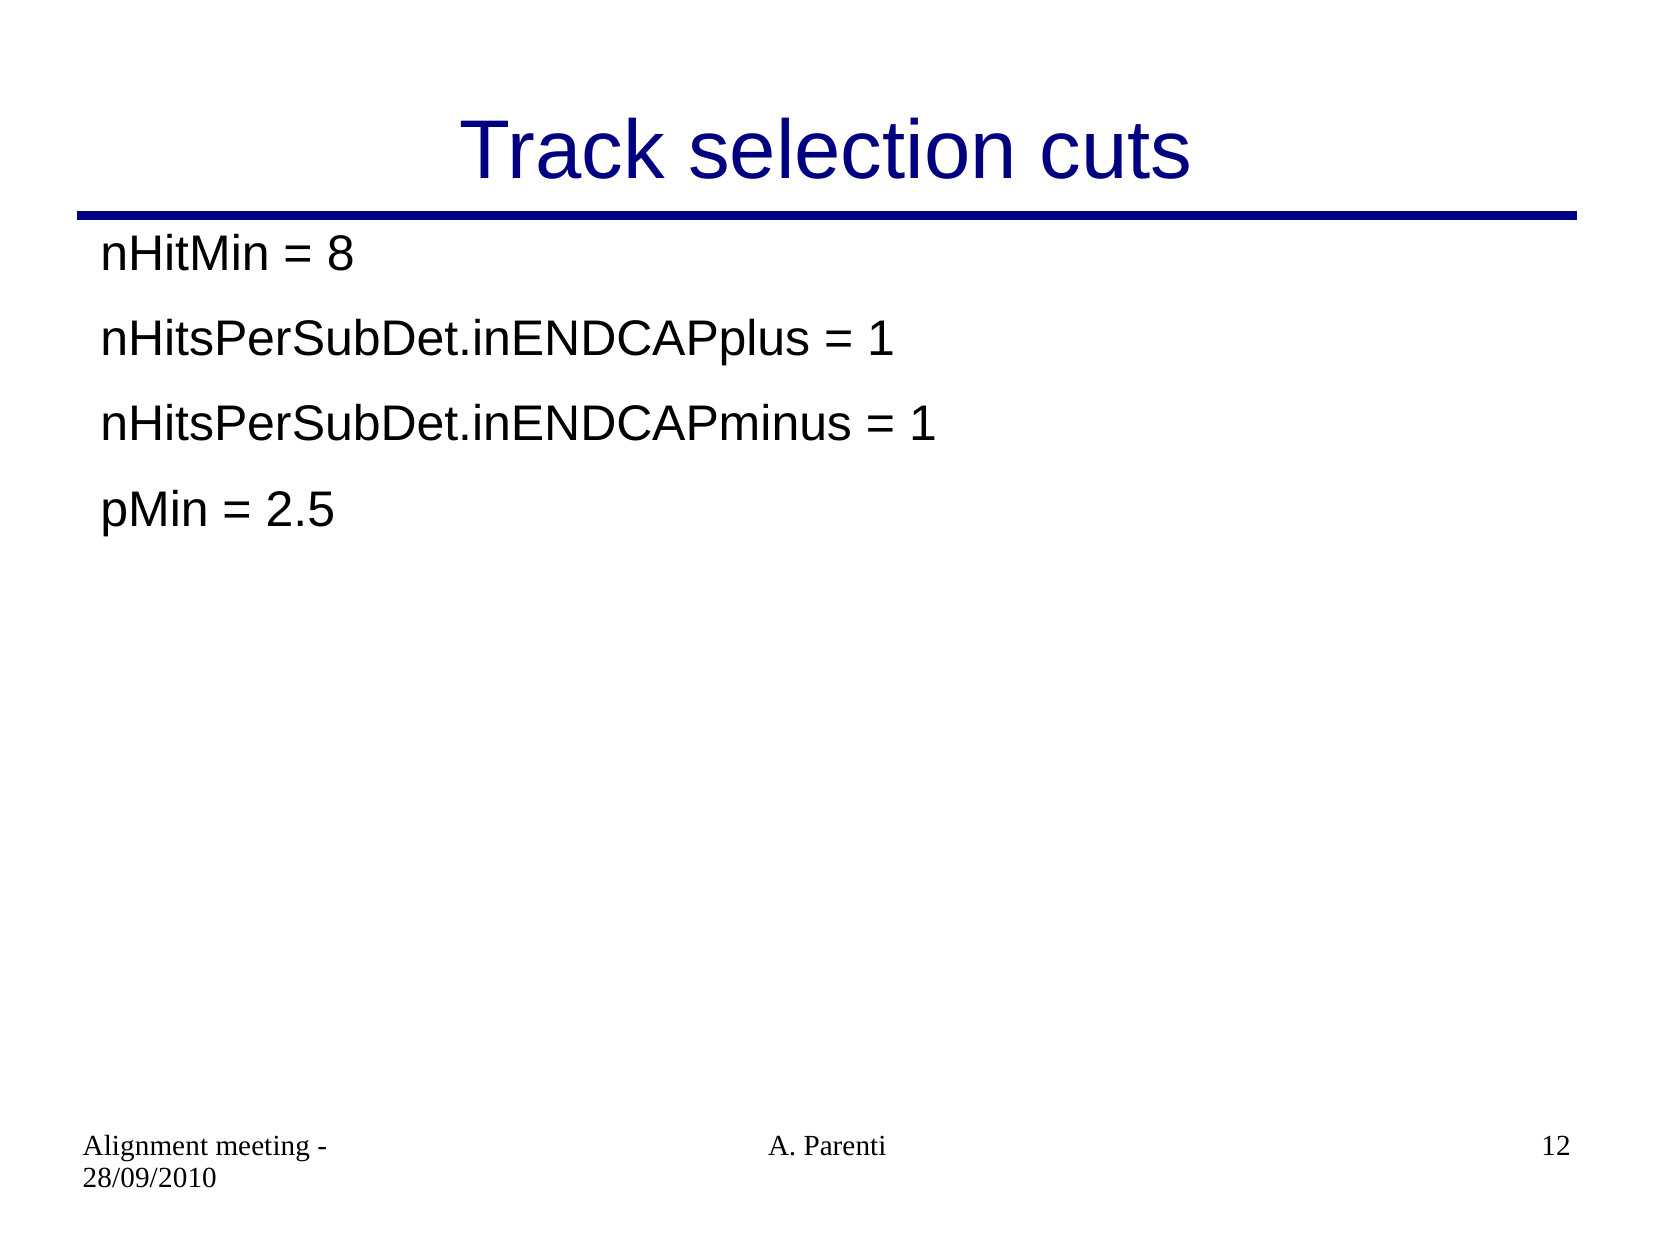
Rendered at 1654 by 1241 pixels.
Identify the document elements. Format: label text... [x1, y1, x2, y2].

list nHitMin = 8 nHitsPerSubDet.inENDCAPplus = 1 nHitsPerSubDet.inENDCAPminus = 1 pMin = 2.5 [82, 225, 1571, 1109]
title Track selection cuts [82, 75, 1571, 225]
